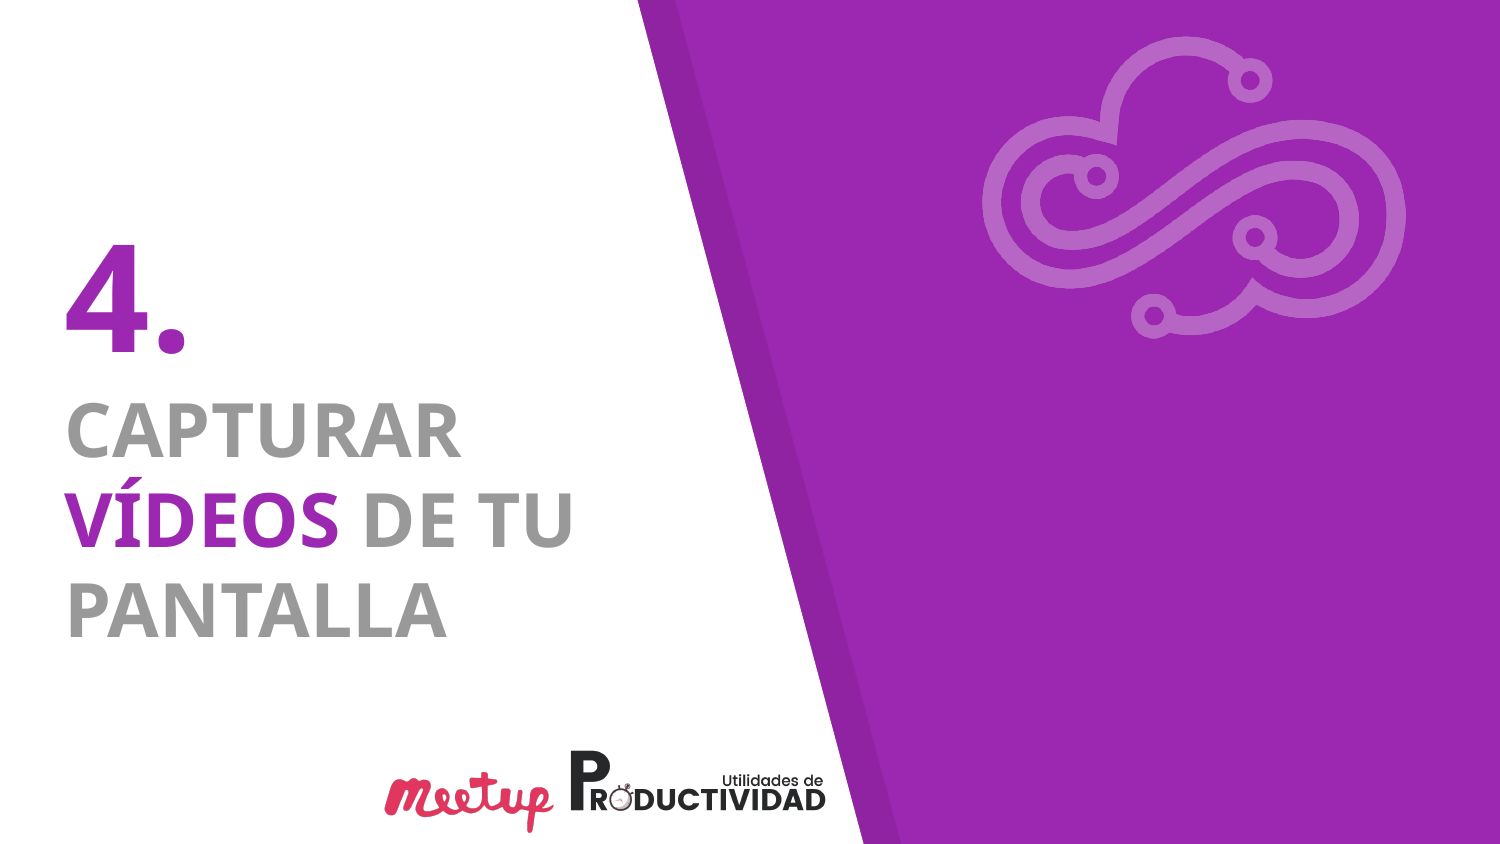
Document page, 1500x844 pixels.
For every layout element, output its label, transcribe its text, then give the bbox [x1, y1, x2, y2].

title 4. CAPTURAR VÍDEOS DE TU PANTALLA [49, 176, 713, 668]
picture [567, 746, 828, 811]
picture [383, 769, 556, 835]
picture [974, 22, 1411, 350]
